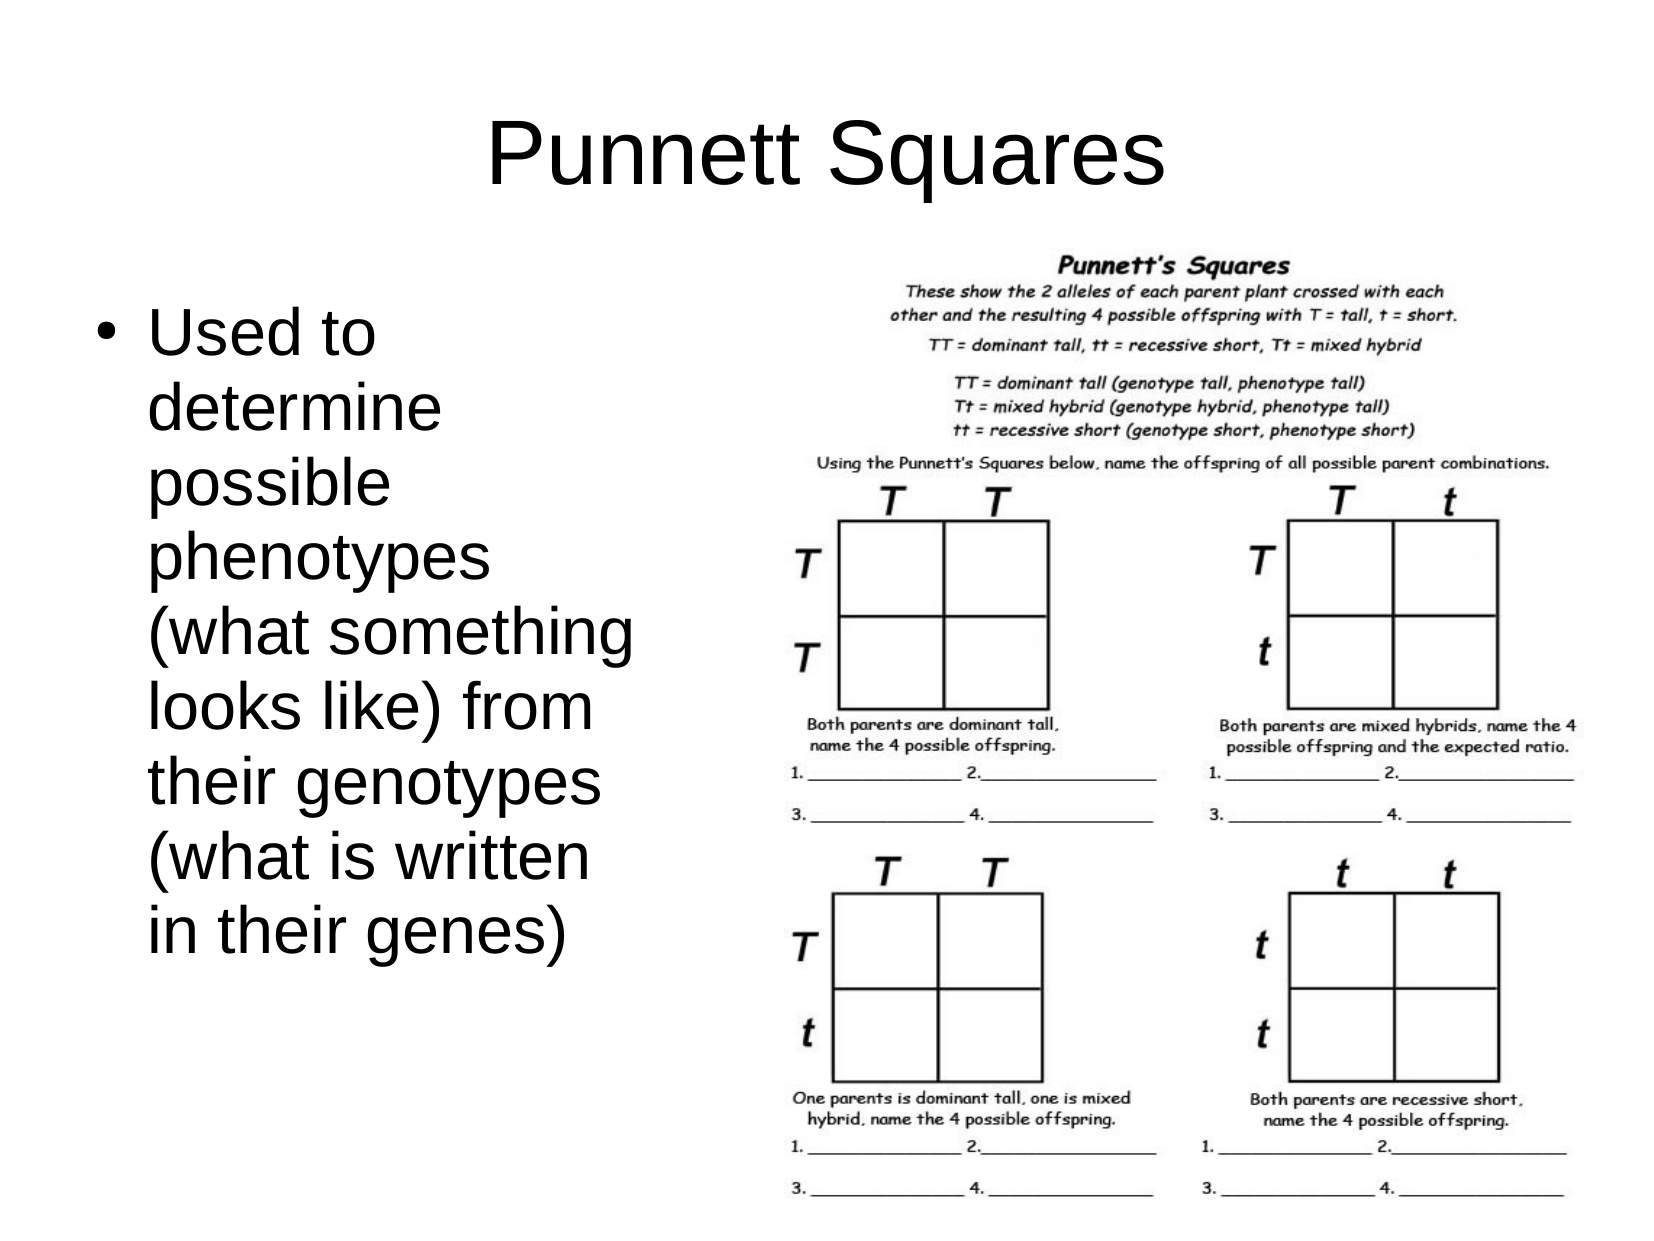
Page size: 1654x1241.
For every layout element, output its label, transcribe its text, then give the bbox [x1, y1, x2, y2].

list Used to determine possible phenotypes (what something looks like) from their genotypes (what is written in their genes) [76, 295, 650, 1123]
title Punnett Squares [82, 49, 1571, 257]
picture [738, 206, 1625, 1241]
